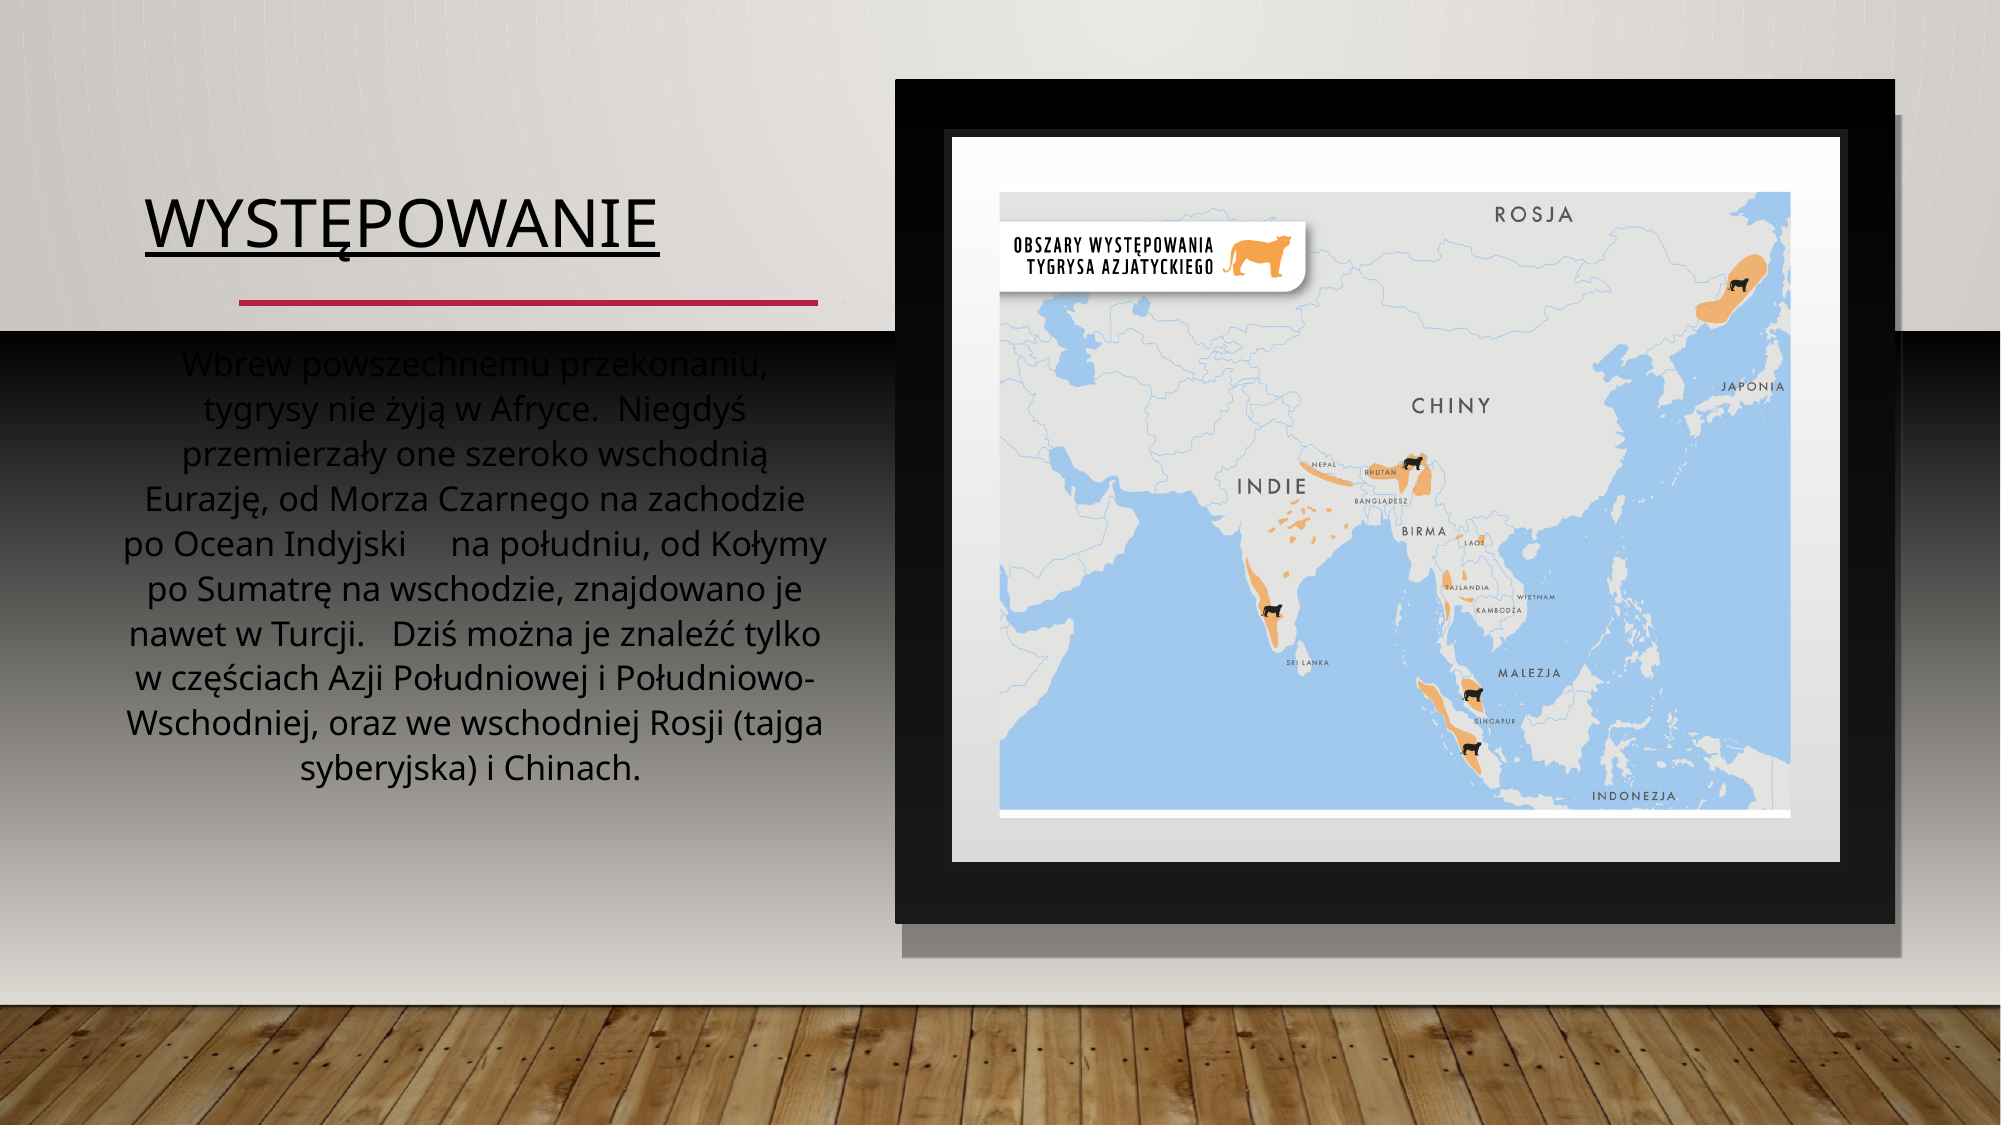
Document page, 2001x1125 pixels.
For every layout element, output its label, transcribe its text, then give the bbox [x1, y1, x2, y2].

list Wbrew powszechnemu przekonaniu, tygrysy nie żyją w Afryce. Niegdyś przemierzały one szeroko wschodnią Eurazję, od Morza Czarnego na zachodzie po Ocean Indyjski na południu, od Kołymy po Sumatrę na wschodzie, znajdowano je nawet w Turcji. Dziś można je znaleźć tylko w częściach Azji Południowej i Południowo-Wschodniej, oraz we wschodniej Rosji (tajga syberyjska) i Chinach. [105, 330, 845, 839]
picture [999, 183, 1791, 818]
title Występowanie [129, 182, 791, 289]
text_box [0, 0, 2000, 1005]
picture [0, 1005, 2000, 1125]
